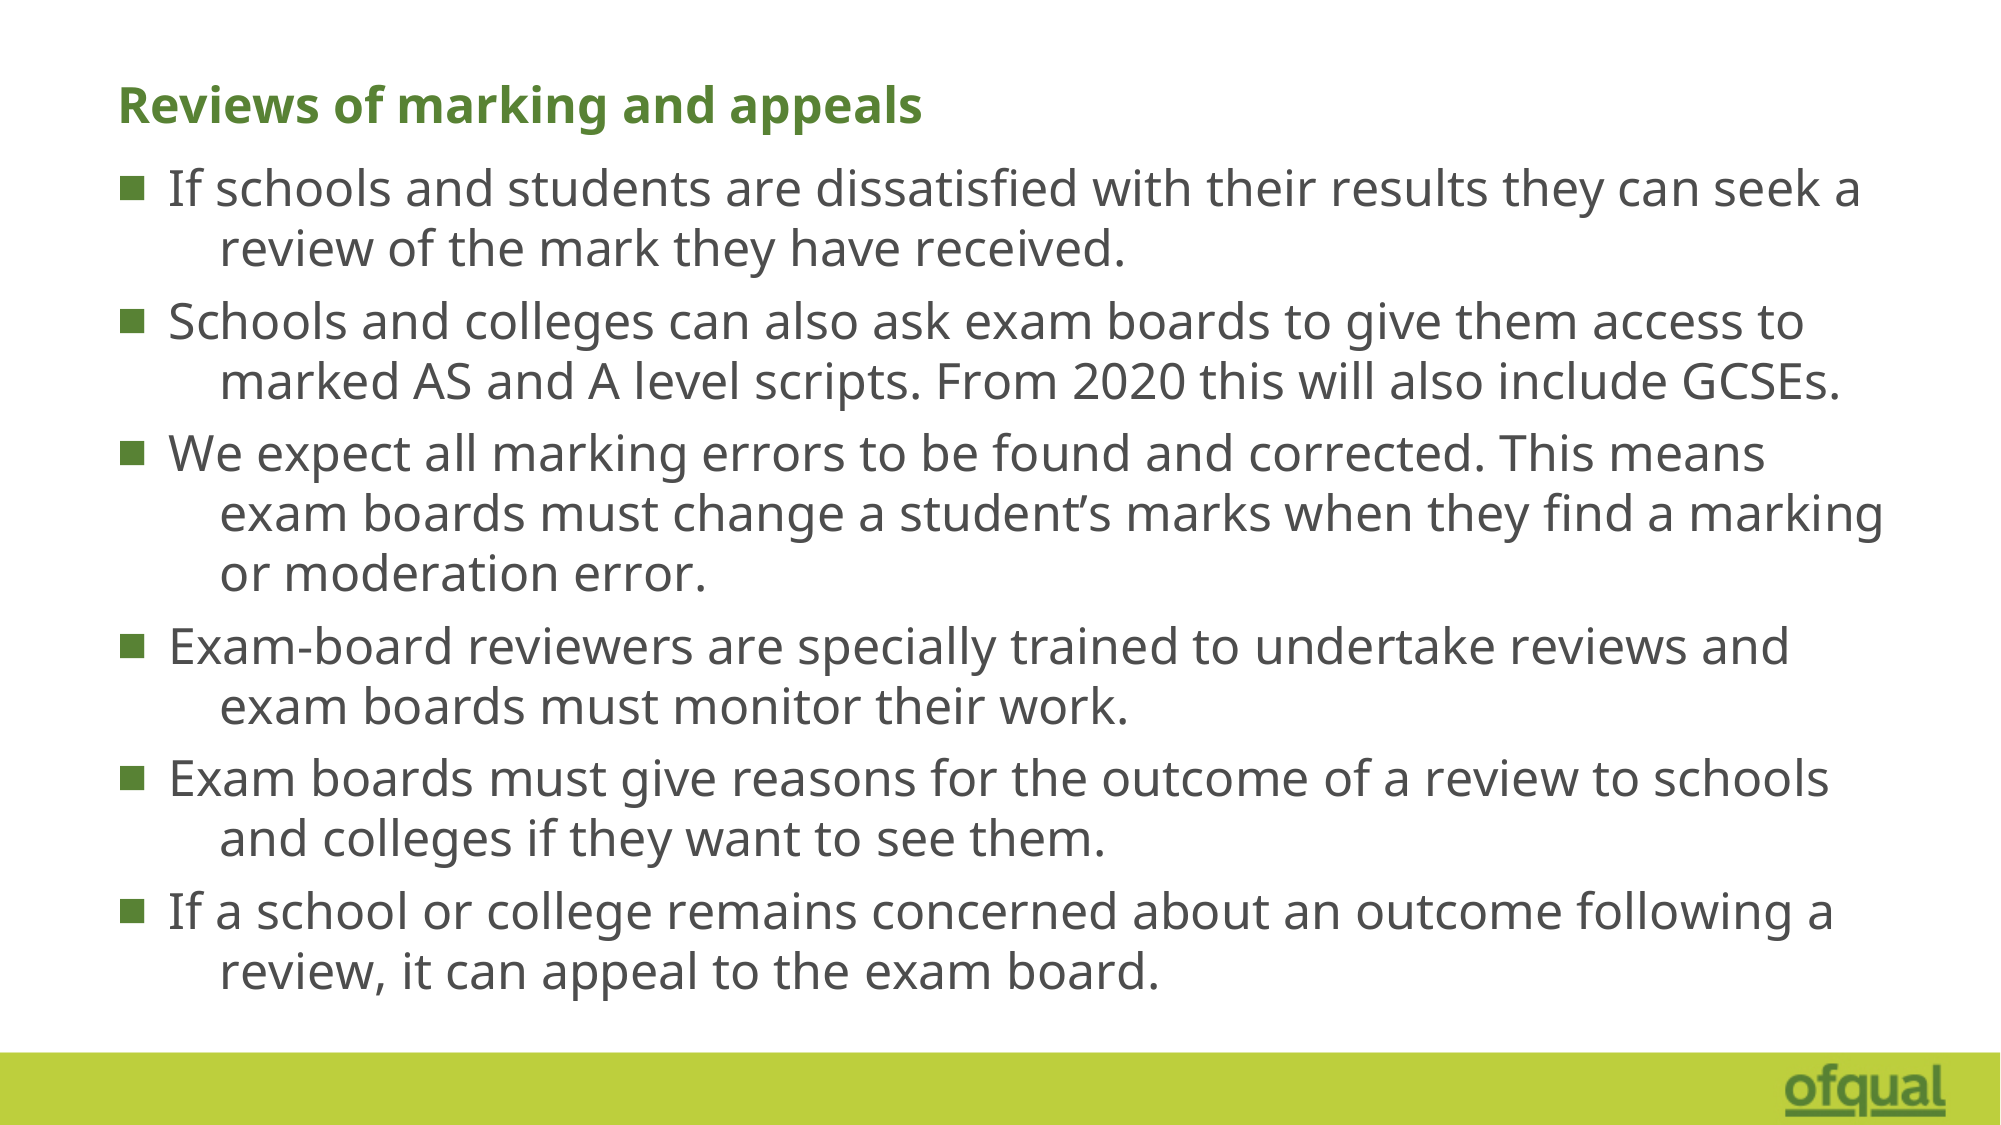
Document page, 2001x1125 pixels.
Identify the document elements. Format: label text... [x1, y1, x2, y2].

list If schools and students are dissatisfied with their results they can seek a review of the mark they have received. Schools and colleges can also ask exam boards to give them access to marked AS and A level scripts. From 2020 this will also include GCSEs. We expect all marking errors to be found and corrected. This means exam boards must change a student’s marks when they find a marking or moderation error. Exam-board reviewers are specially trained to undertake reviews and exam boards must monitor their work. Exam boards must give reasons for the outcome of a review to schools and colleges if they want to see them. If a school or college remains concerned about an outcome following a review, it can appeal to the exam board. [102, 149, 1903, 1036]
title Reviews of marking and appeals [102, 66, 1491, 161]
